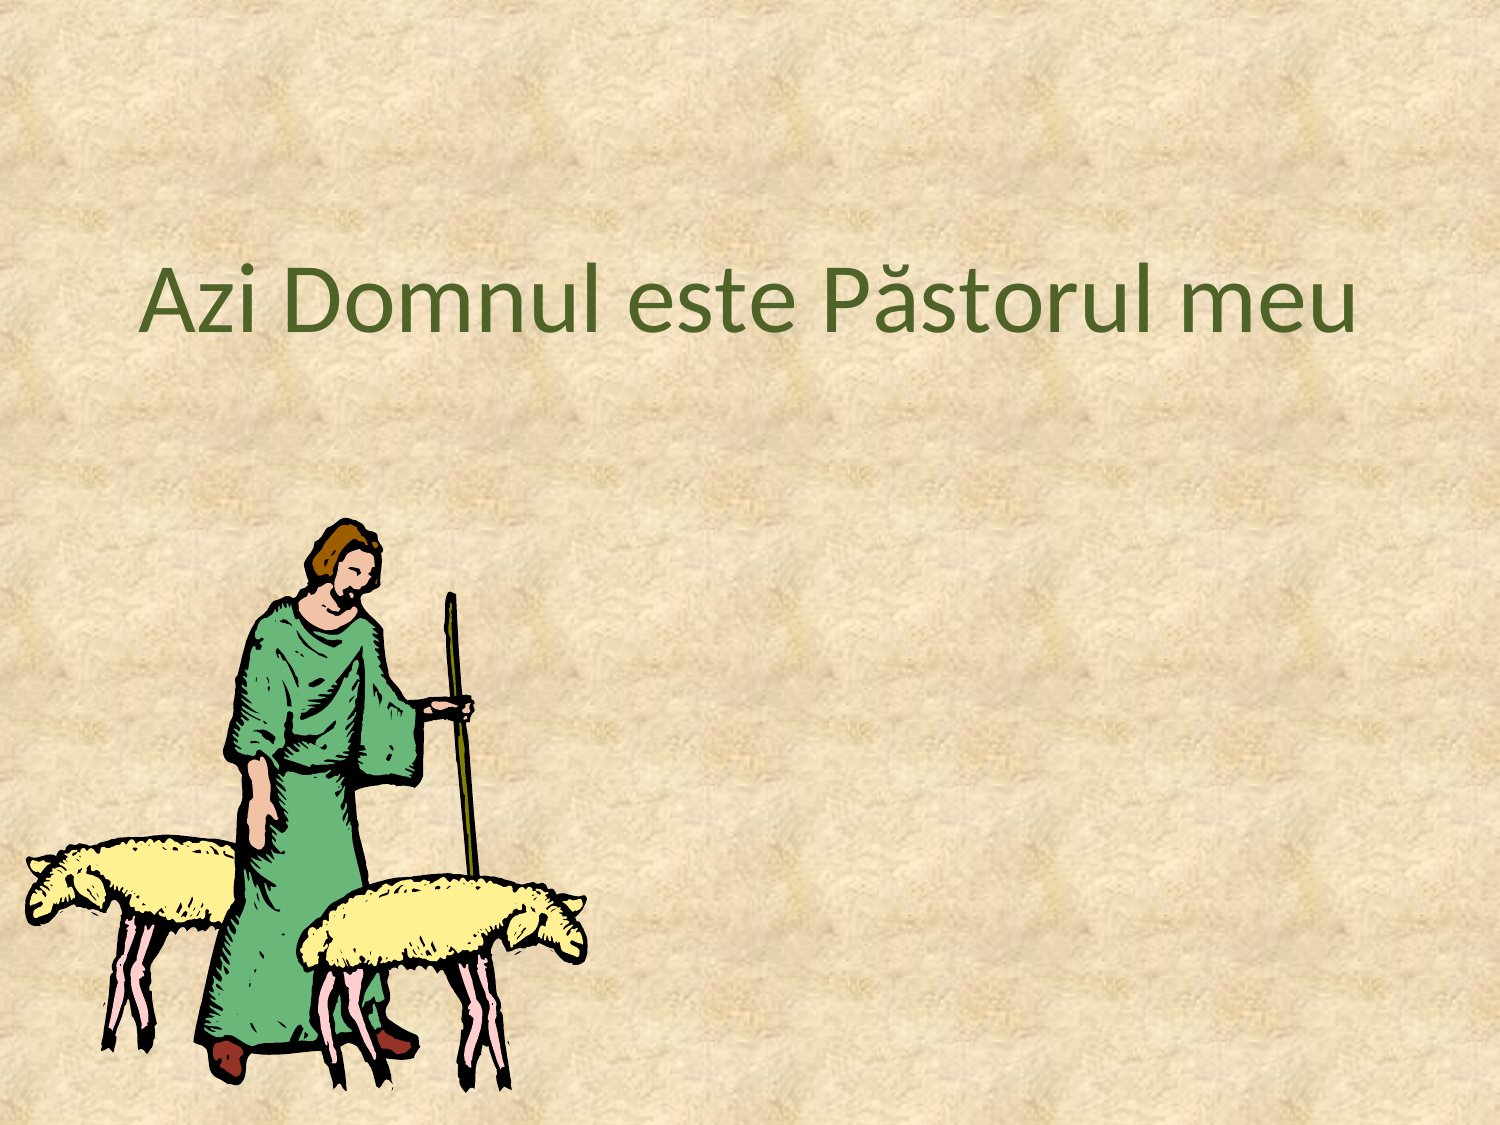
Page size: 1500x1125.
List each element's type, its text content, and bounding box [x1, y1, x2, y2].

picture [0, 0, 1500, 1125]
text_box Azi Domnul este Păstorul meu [50, 224, 1450, 601]
